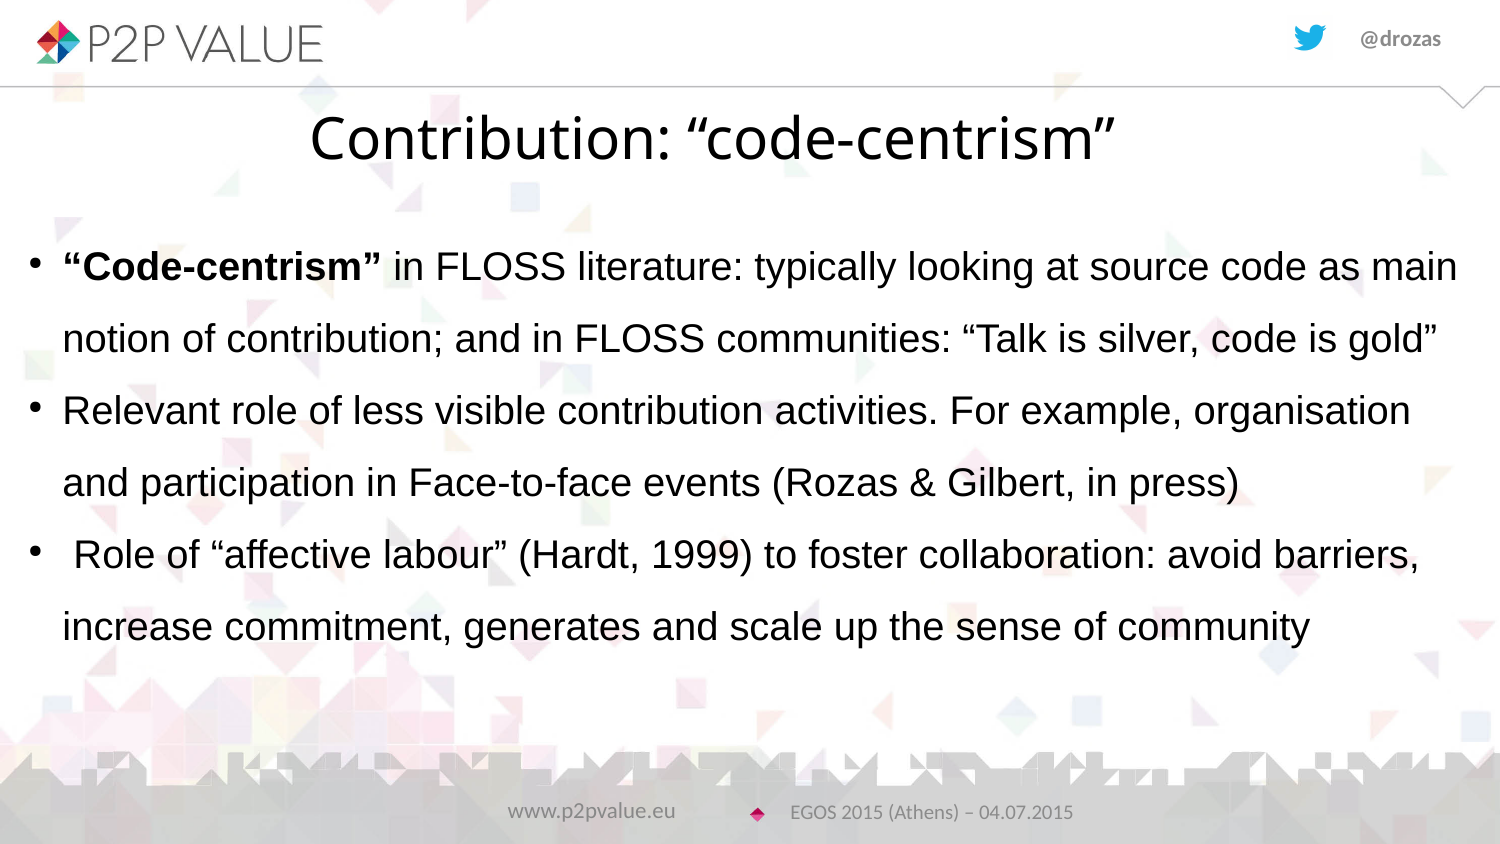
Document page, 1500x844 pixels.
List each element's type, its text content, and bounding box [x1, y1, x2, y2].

title Contribution: “code-centrism” [60, 92, 1366, 181]
text_box www.p2pvalue.eu [501, 789, 720, 829]
text_box EGOS 2015 (Athens) – 04.07.2015 [777, 788, 1470, 834]
picture [0, 0, 1500, 844]
text_box @drozas [1333, 15, 1455, 60]
subtitle “Code-centrism” in FLOSS literature: typically looking at source code as main notion of contribution; and in FLOSS communities: “Talk is silver, code is gold” Relevant role of less visible contribution activities. For example, organisation and participation in Face-to-face events (Rozas & Gilbert, in press) Role of “affective labour” (Hardt, 1999) to foster collaboration: avoid barriers, increase commitment, generates and scale up the sense of community [15, 210, 1496, 781]
